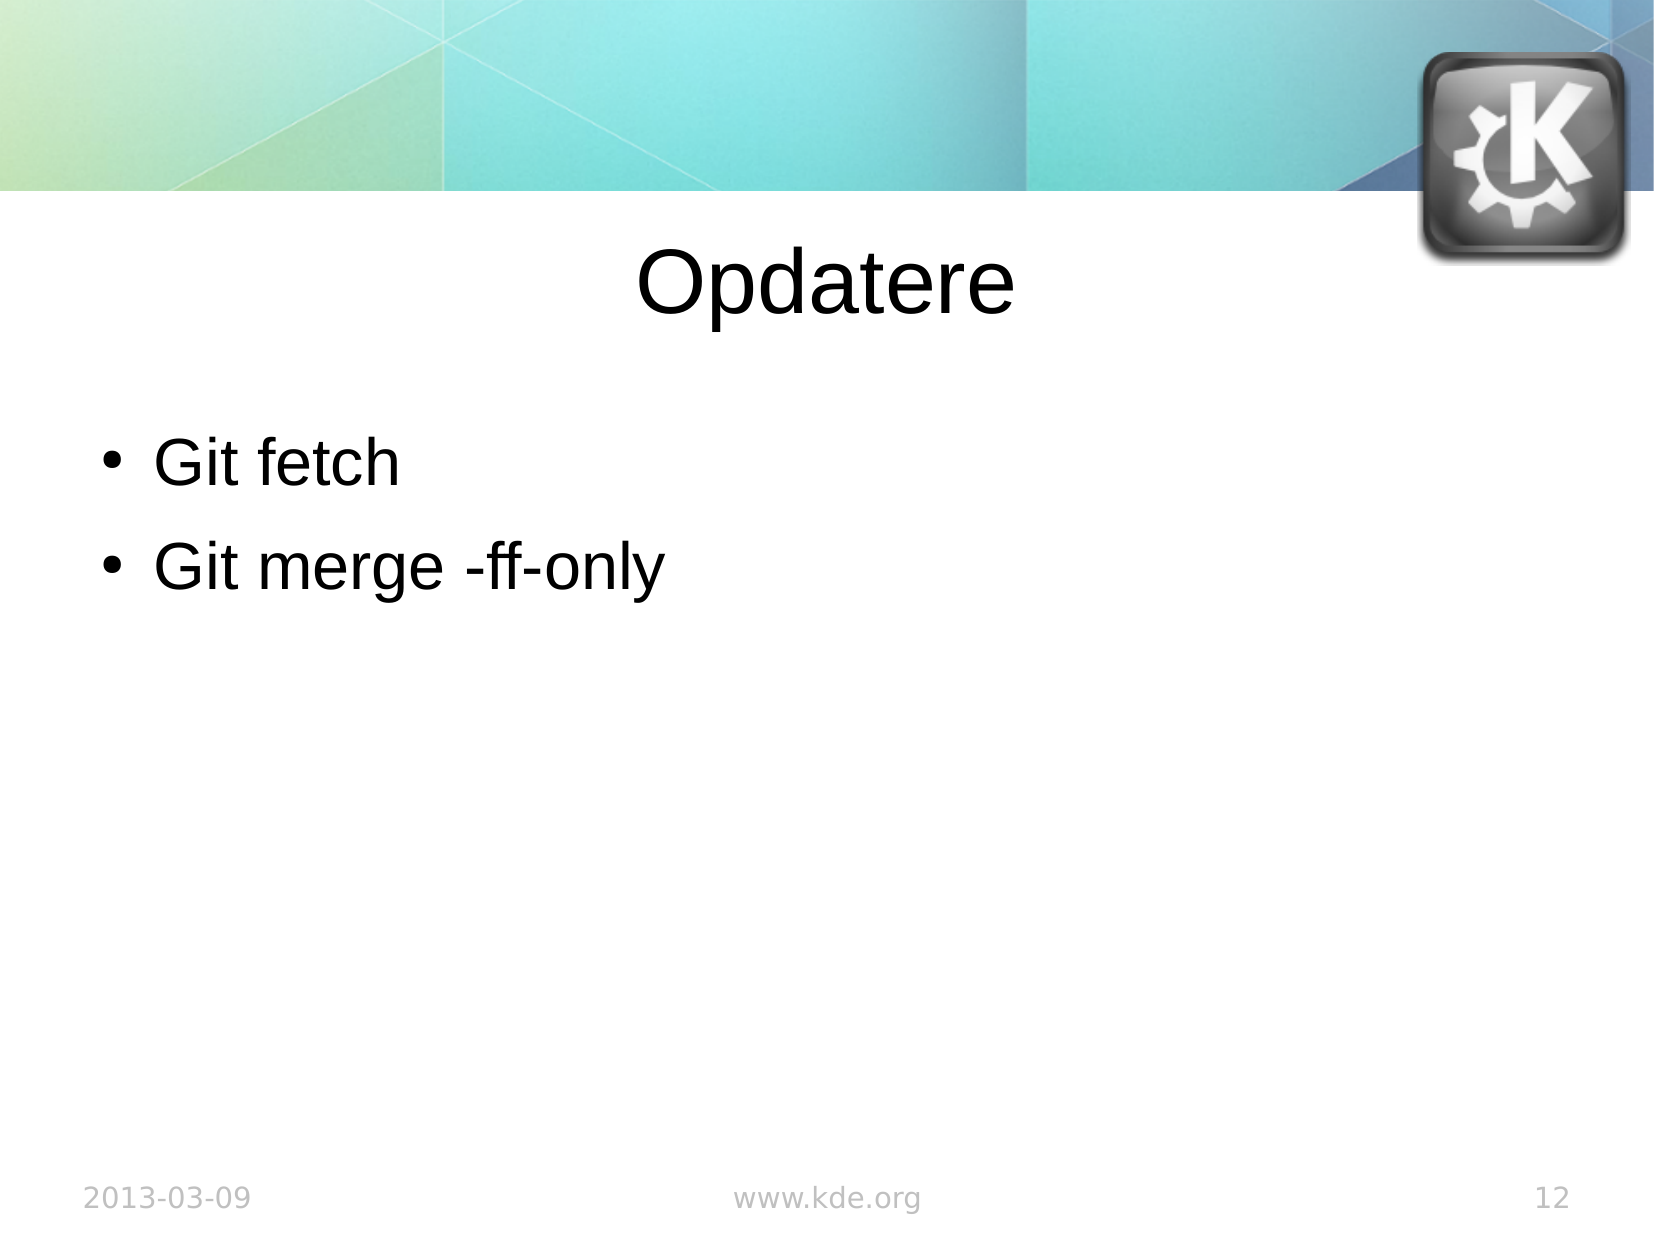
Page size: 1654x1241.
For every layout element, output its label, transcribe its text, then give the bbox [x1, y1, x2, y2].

list Git fetch Git merge -ff-only [82, 424, 1571, 1144]
picture [0, 0, 1654, 191]
title Opdatere [82, 178, 1571, 386]
